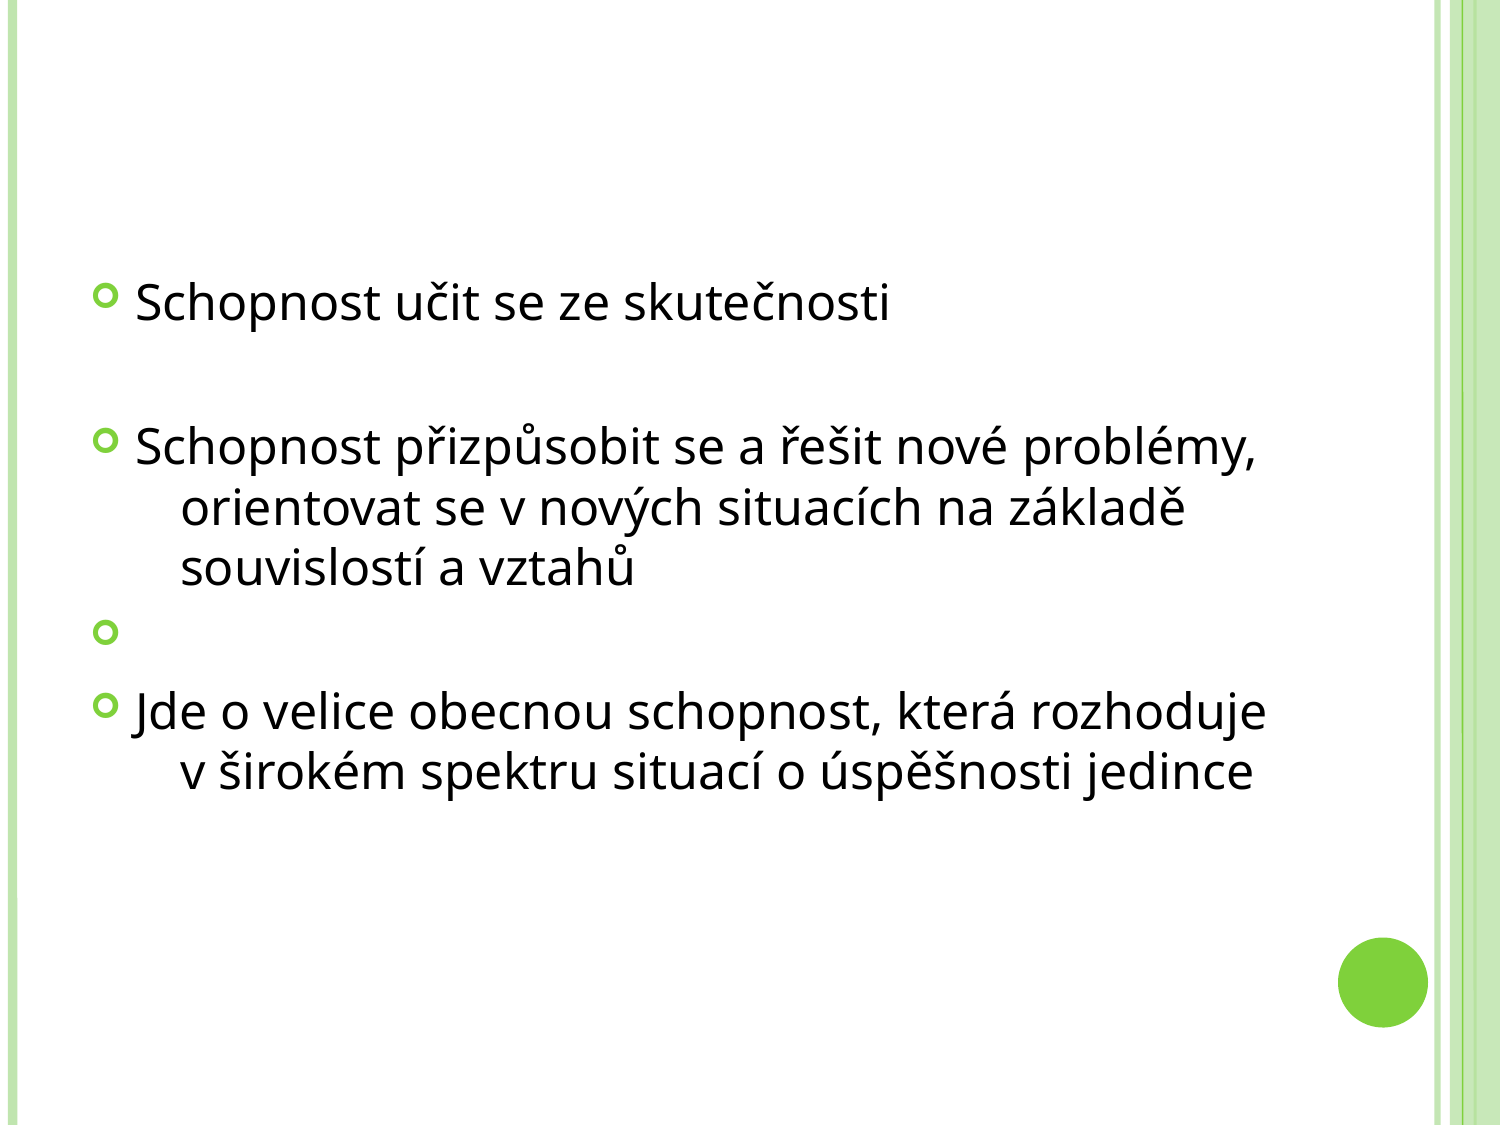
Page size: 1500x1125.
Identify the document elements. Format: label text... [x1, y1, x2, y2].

list Schopnost učit se ze skutečnosti Schopnost přizpůsobit se a řešit nové problémy, orientovat se v nových situacích na základě souvislostí a vztahů Jde o velice obecnou schopnost, která rozhoduje v širokém spektru situací o úspěšnosti jedince [75, 262, 1300, 1062]
